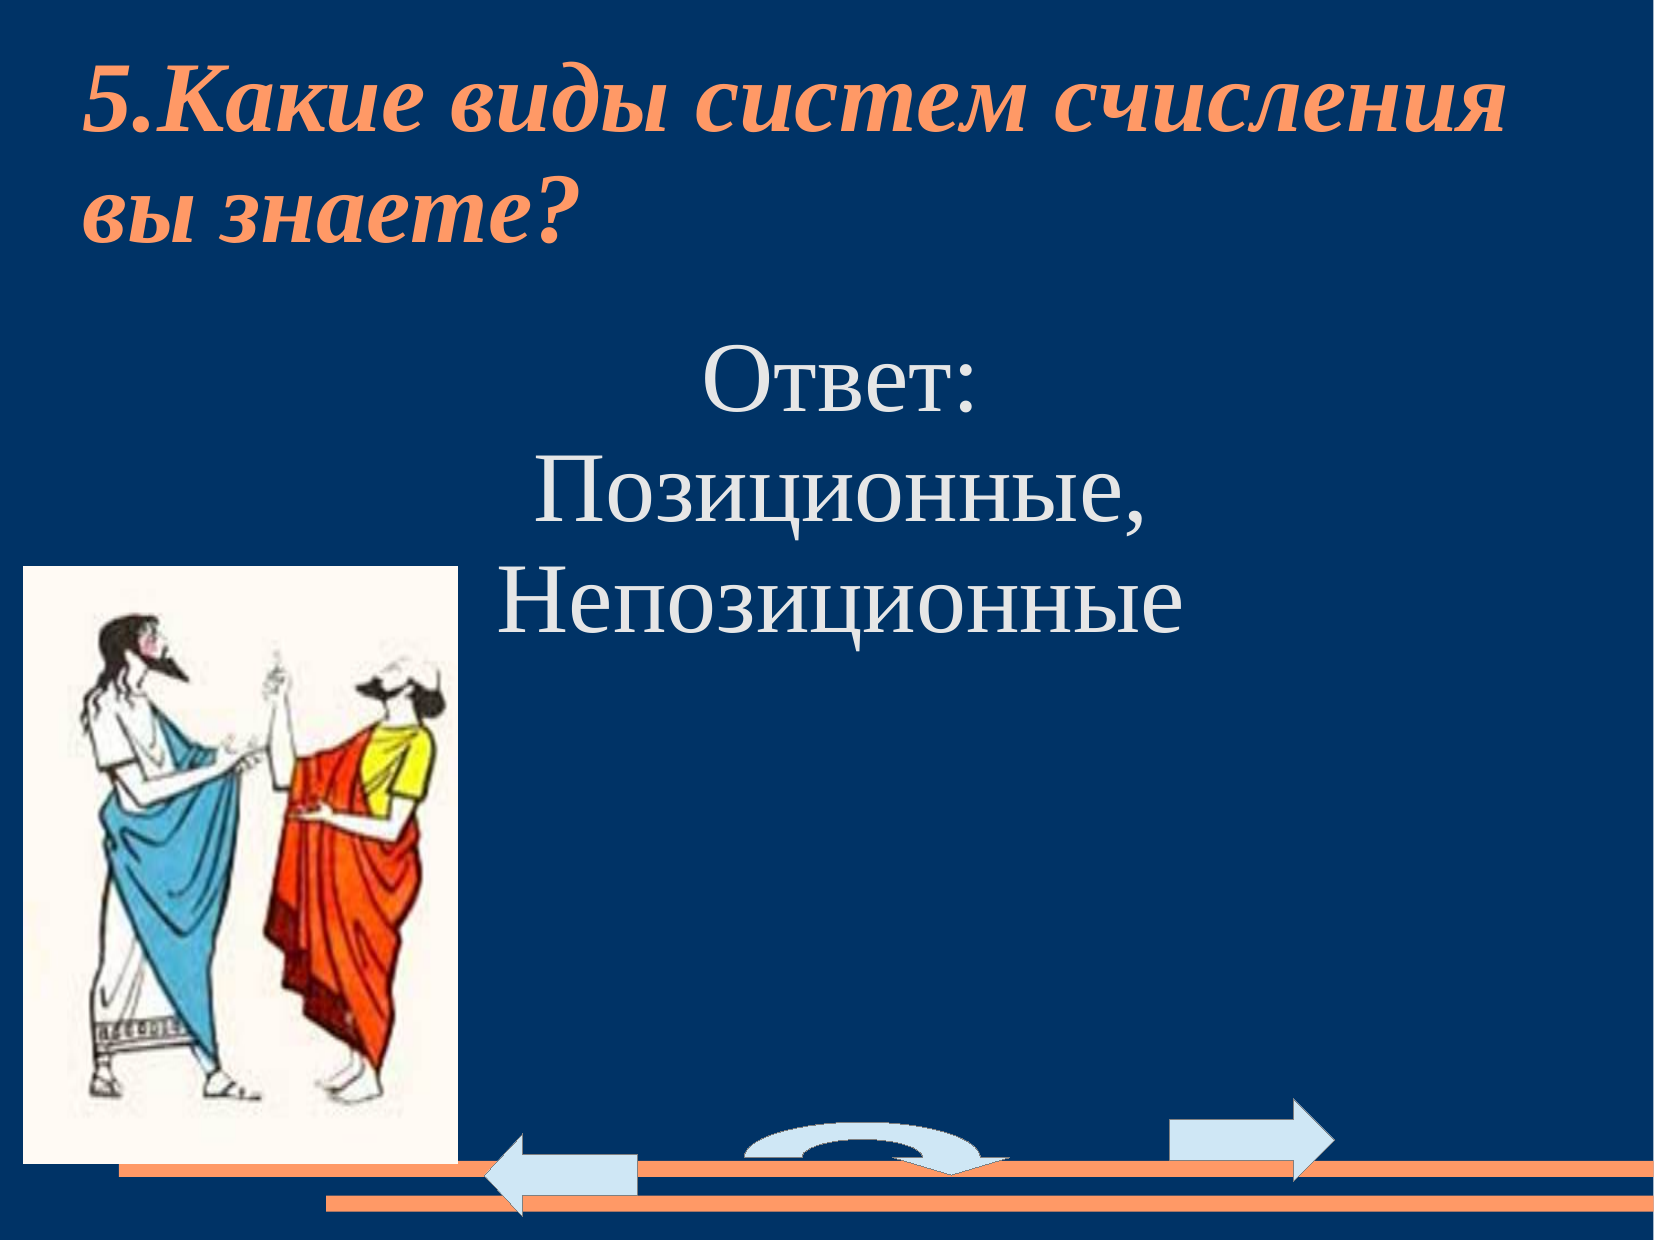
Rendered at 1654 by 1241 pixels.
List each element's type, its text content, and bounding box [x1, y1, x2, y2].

text_box [1169, 1098, 1335, 1182]
text_box [744, 1122, 1010, 1176]
title 5.Какие виды систем счисления вы знаете? [82, 42, 1571, 264]
list Ответ: Позиционные, Непозиционные [121, 322, 1561, 1027]
text_box [484, 1133, 638, 1217]
picture [23, 566, 458, 1164]
